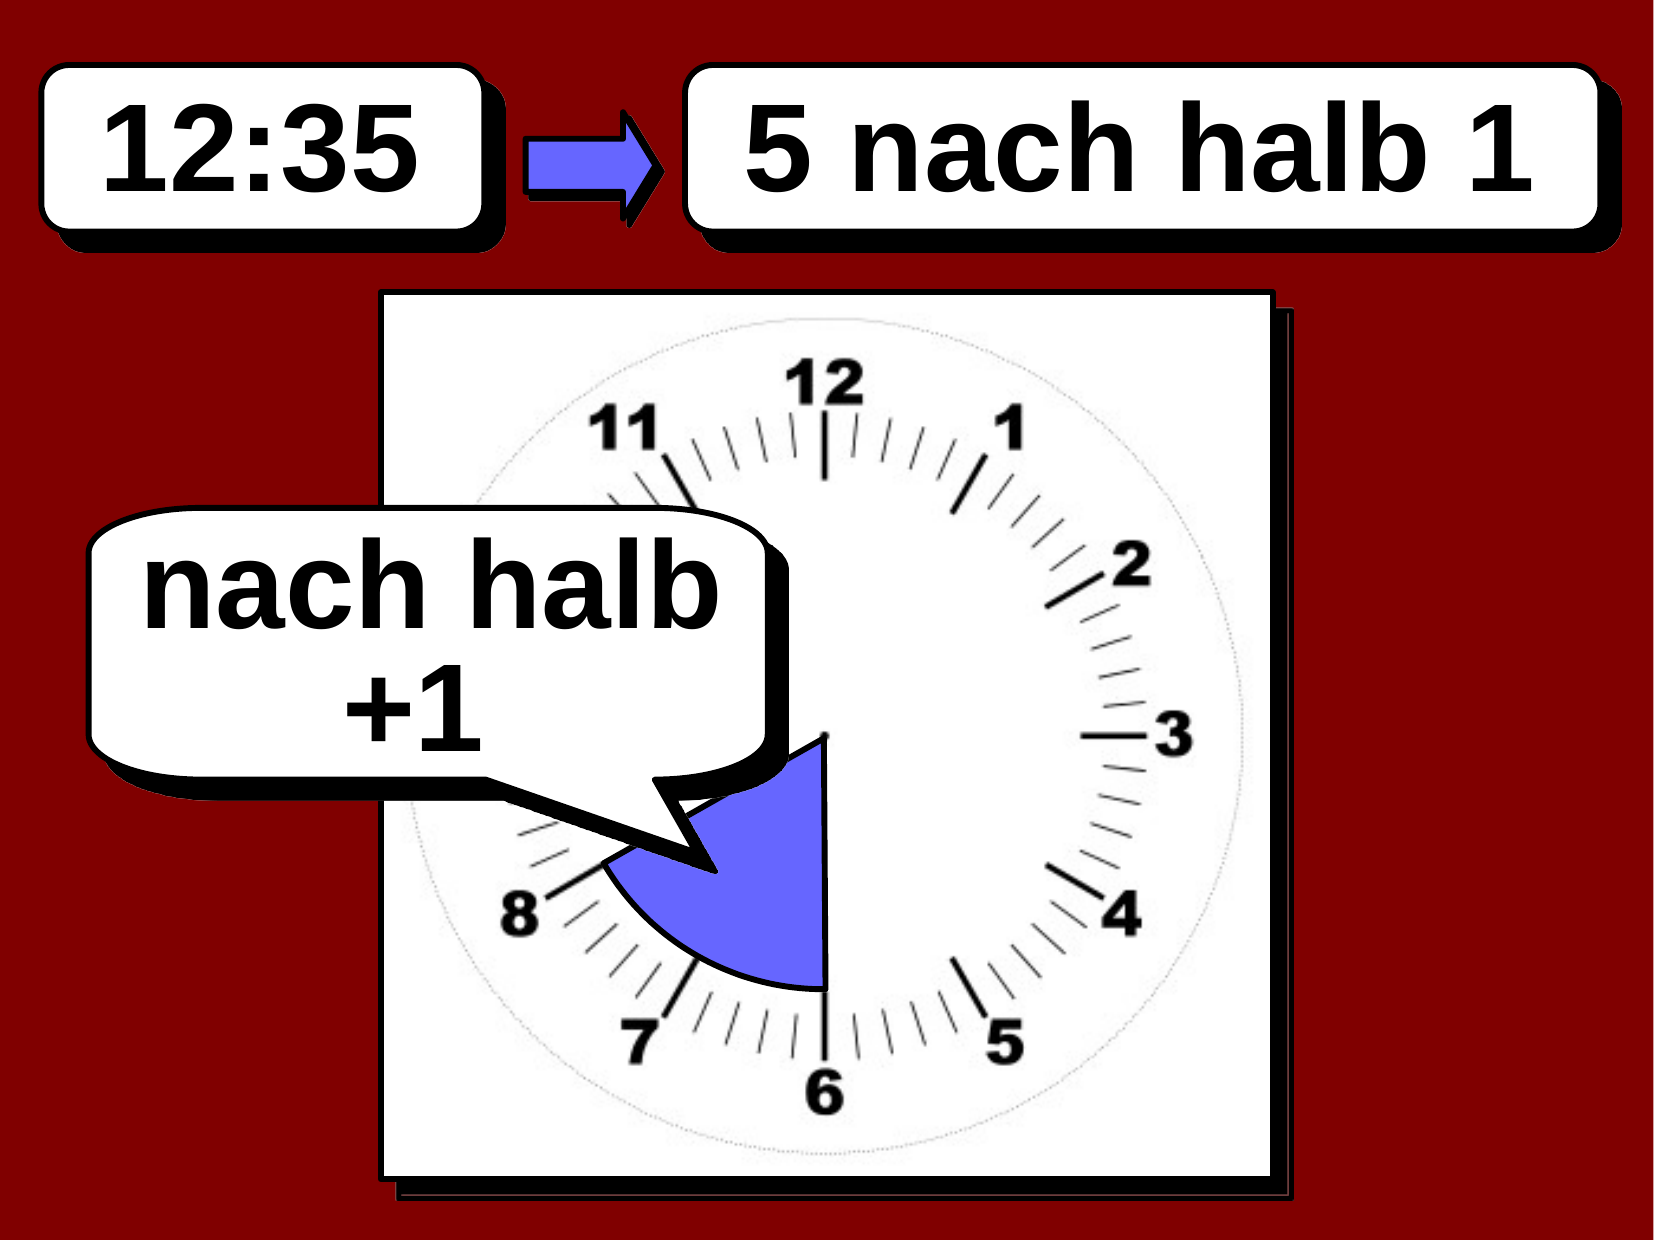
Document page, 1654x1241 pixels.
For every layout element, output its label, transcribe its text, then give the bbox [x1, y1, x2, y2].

text_box [41, 64, 485, 230]
text_box [88, 669, 289, 780]
text_box [685, 64, 1601, 230]
text_box [521, 669, 826, 990]
text_box [525, 112, 656, 219]
text_box +1 [289, 630, 538, 792]
text_box 12:35 [53, 70, 467, 232]
picture [383, 295, 1270, 1177]
text_box nach halb [82, 507, 780, 669]
text_box 5 nach halb 1 [696, 70, 1583, 232]
